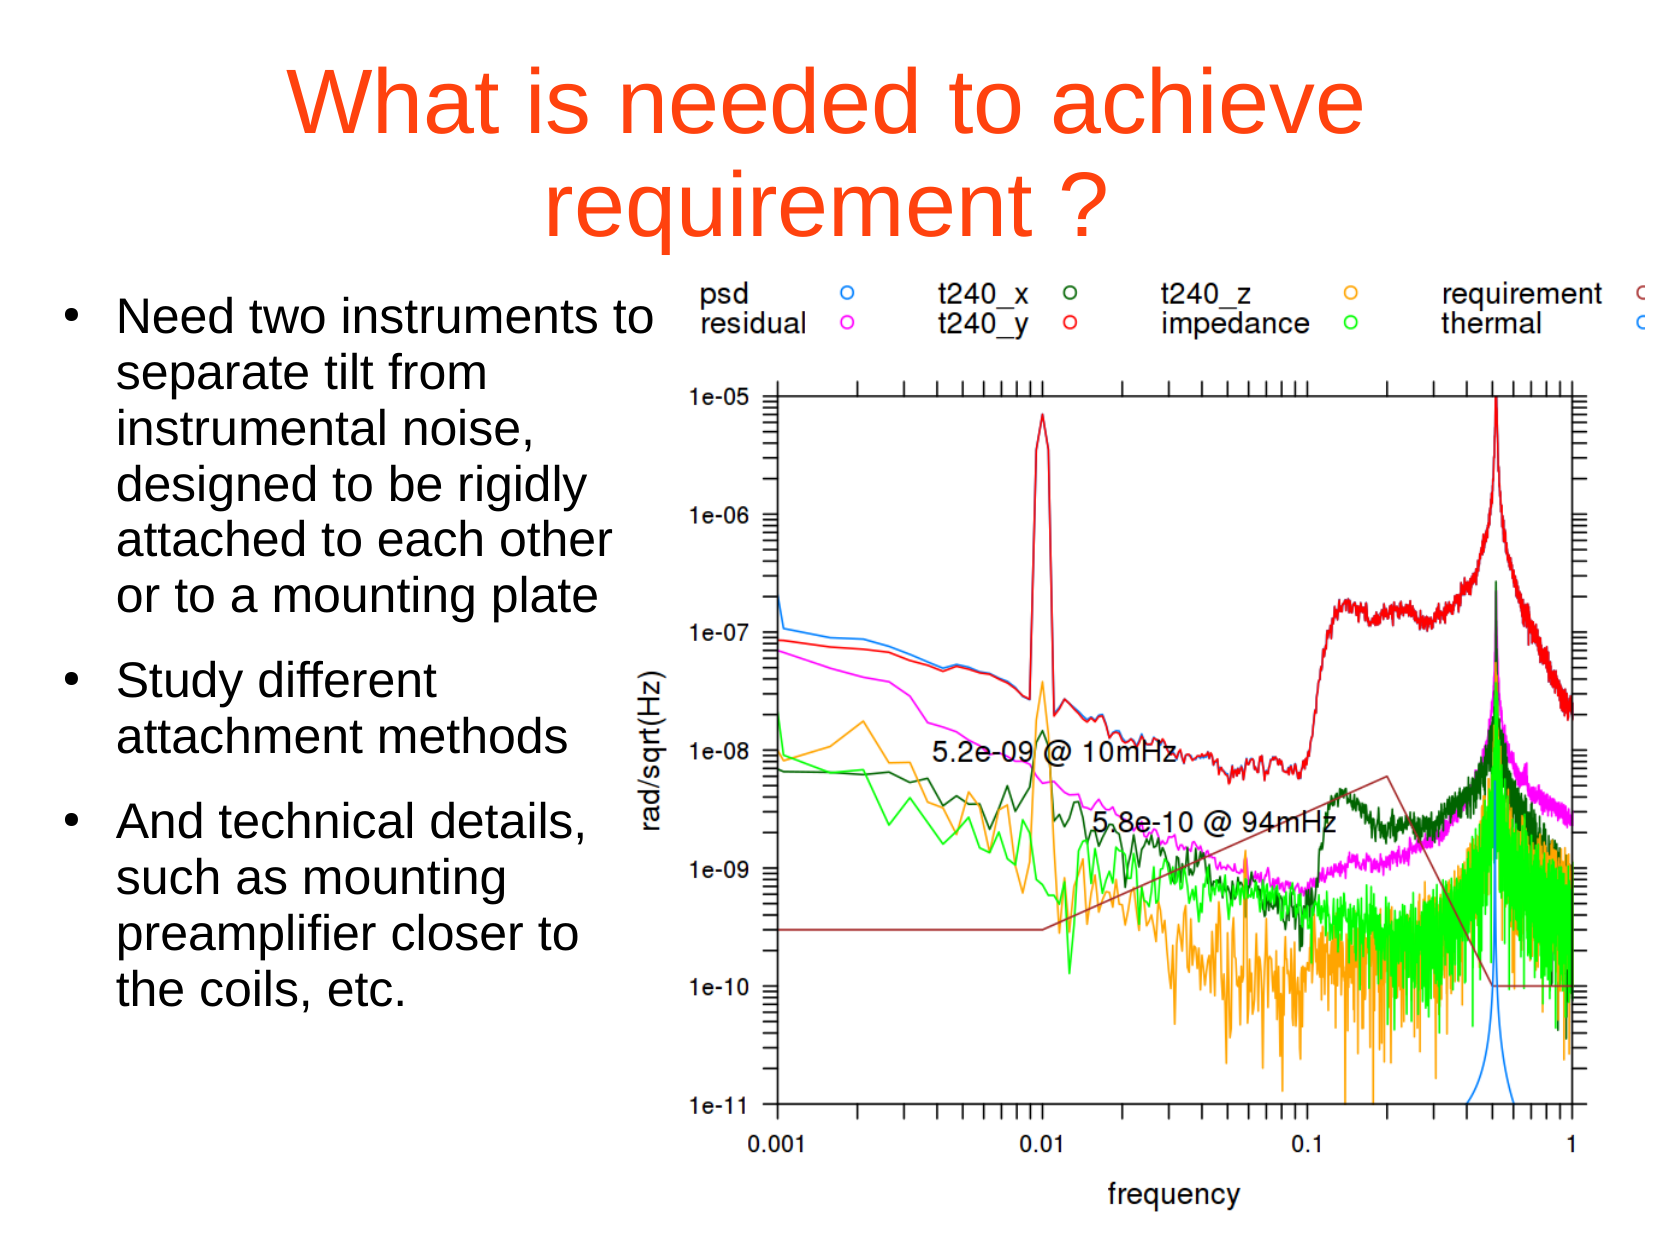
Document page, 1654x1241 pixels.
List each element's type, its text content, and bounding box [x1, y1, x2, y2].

title What is needed to achieve requirement ? [82, 49, 1571, 257]
picture [622, 247, 1645, 1235]
list Need two instruments to separate tilt from instrumental noise, designed to be rigidly attached to each other or to a mounting plate Study different attachment methods And technical details, such as mounting preamplifier closer to the coils, etc. [45, 288, 661, 1143]
